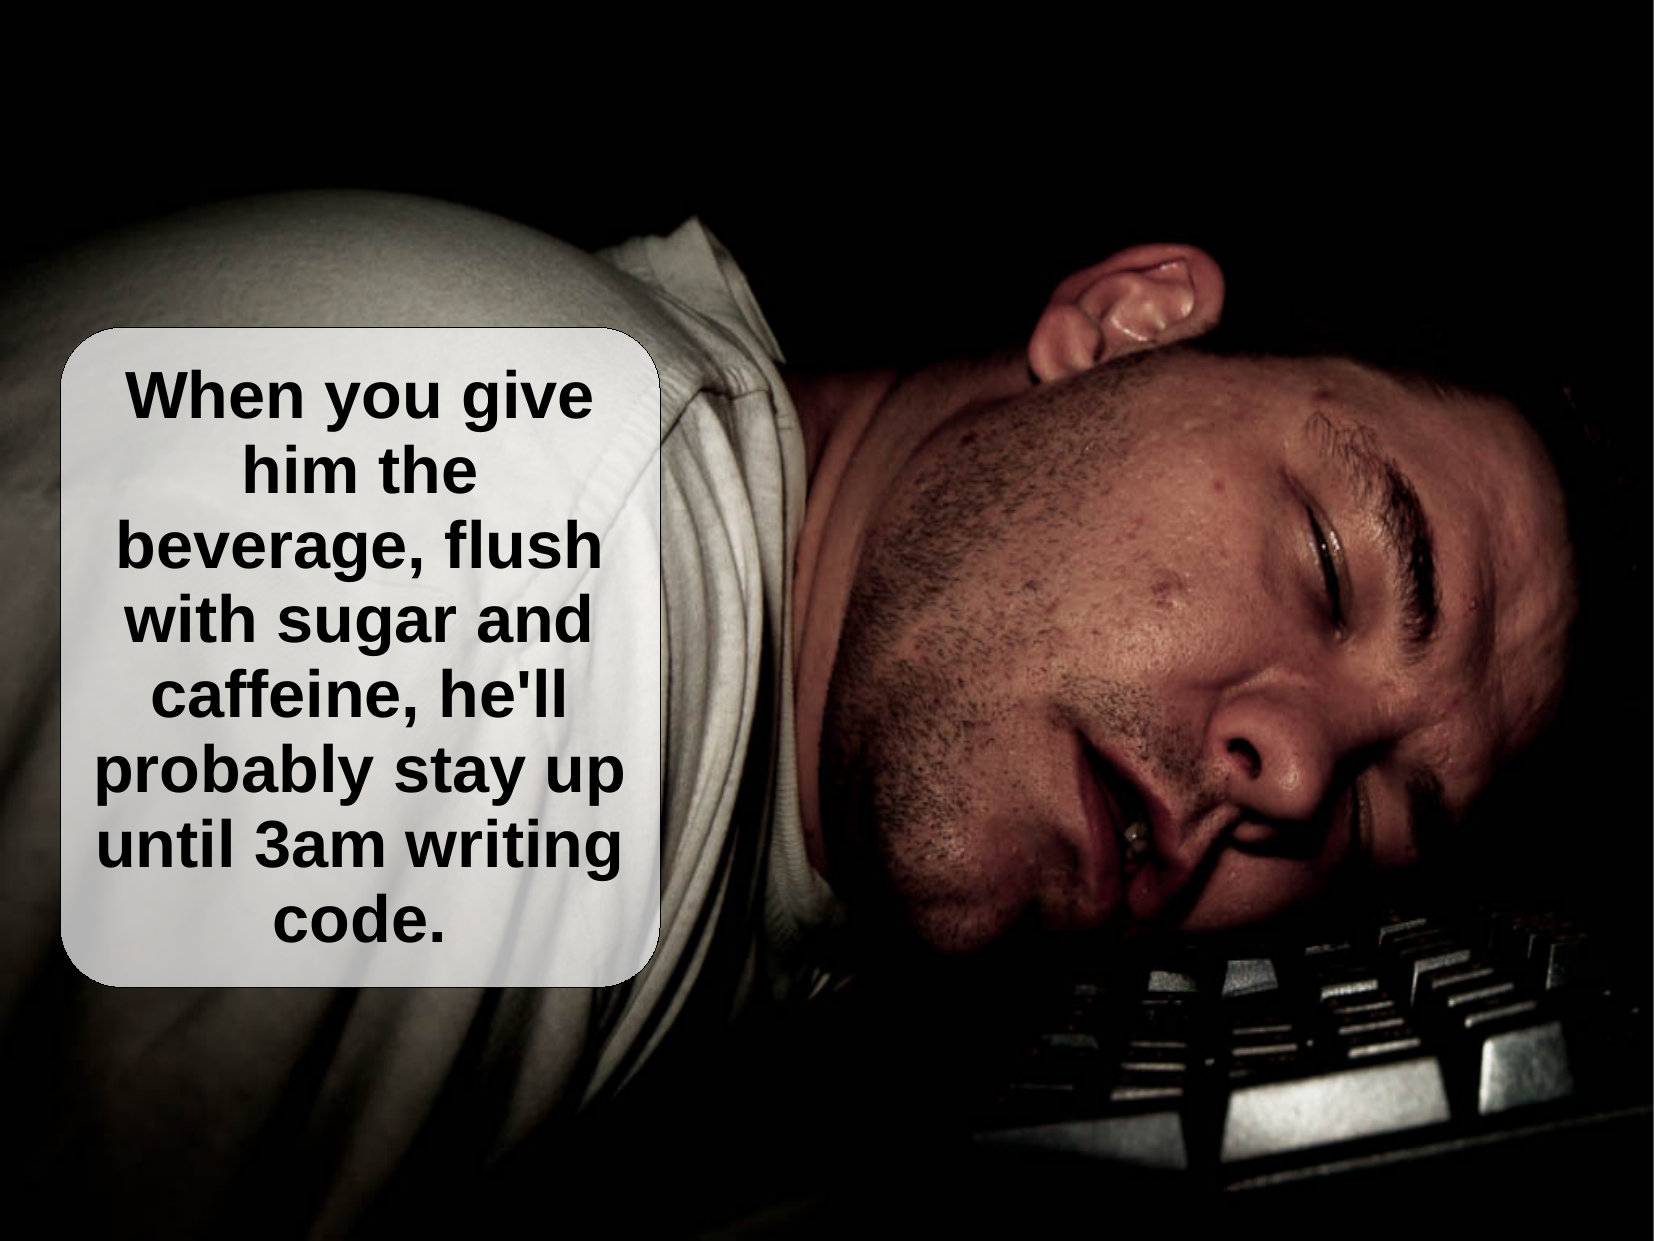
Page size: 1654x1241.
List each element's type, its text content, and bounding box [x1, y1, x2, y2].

text_box When you give him the beverage, flush with sugar and caffeine, he'll probably stay up until 3am writing code. [60, 327, 661, 988]
picture [0, 0, 1654, 1241]
